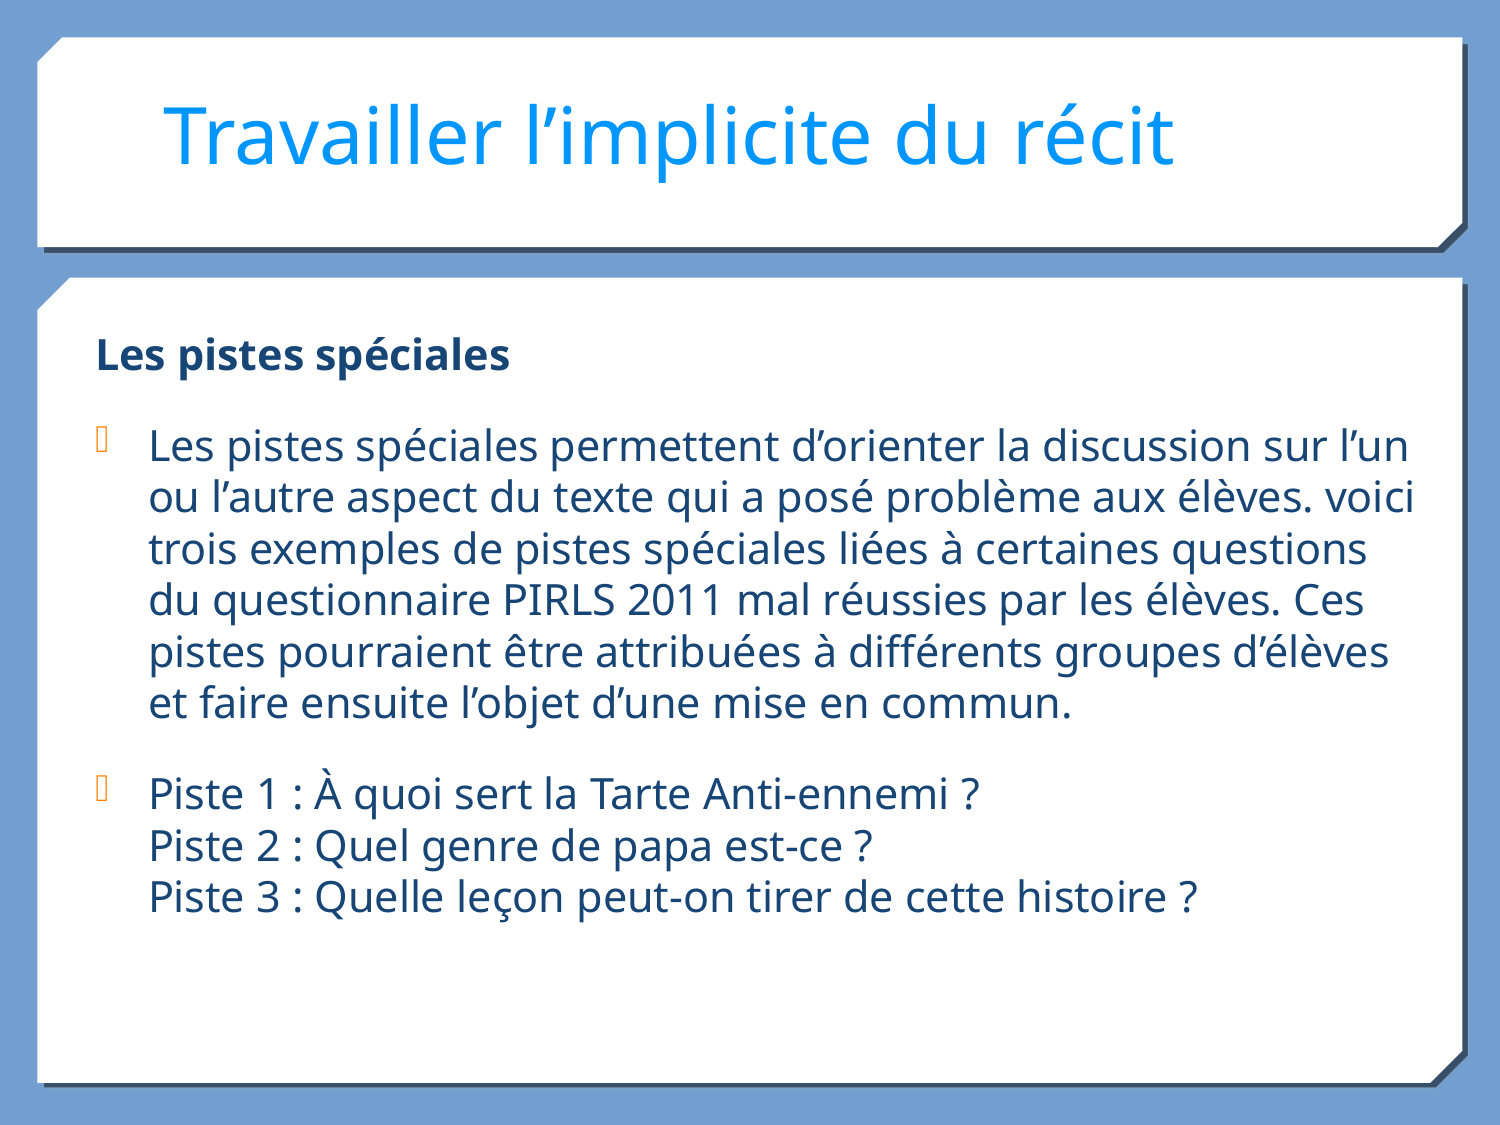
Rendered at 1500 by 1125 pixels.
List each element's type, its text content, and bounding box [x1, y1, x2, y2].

title Travailler l’implicite du récit [127, 0, 1372, 188]
list Les pistes spéciales Les pistes spéciales permettent d’orienter la discussion sur l’un ou l’autre aspect du texte qui a posé problème aux élèves. voici trois exemples de pistes spéciales liées à certaines questions du questionnaire PIRLS 2011 mal réussies par les élèves. Ces pistes pourraient être attribuées à différents groupes d’élèves et faire ensuite l’objet d’une mise en commun. Piste 1 : À quoi sert la Tarte Anti-ennemi ? Piste 2 : Quel genre de papa est-ce ? Piste 3 : Quelle leçon peut-on tirer de cette histoire ? [80, 319, 1435, 1042]
